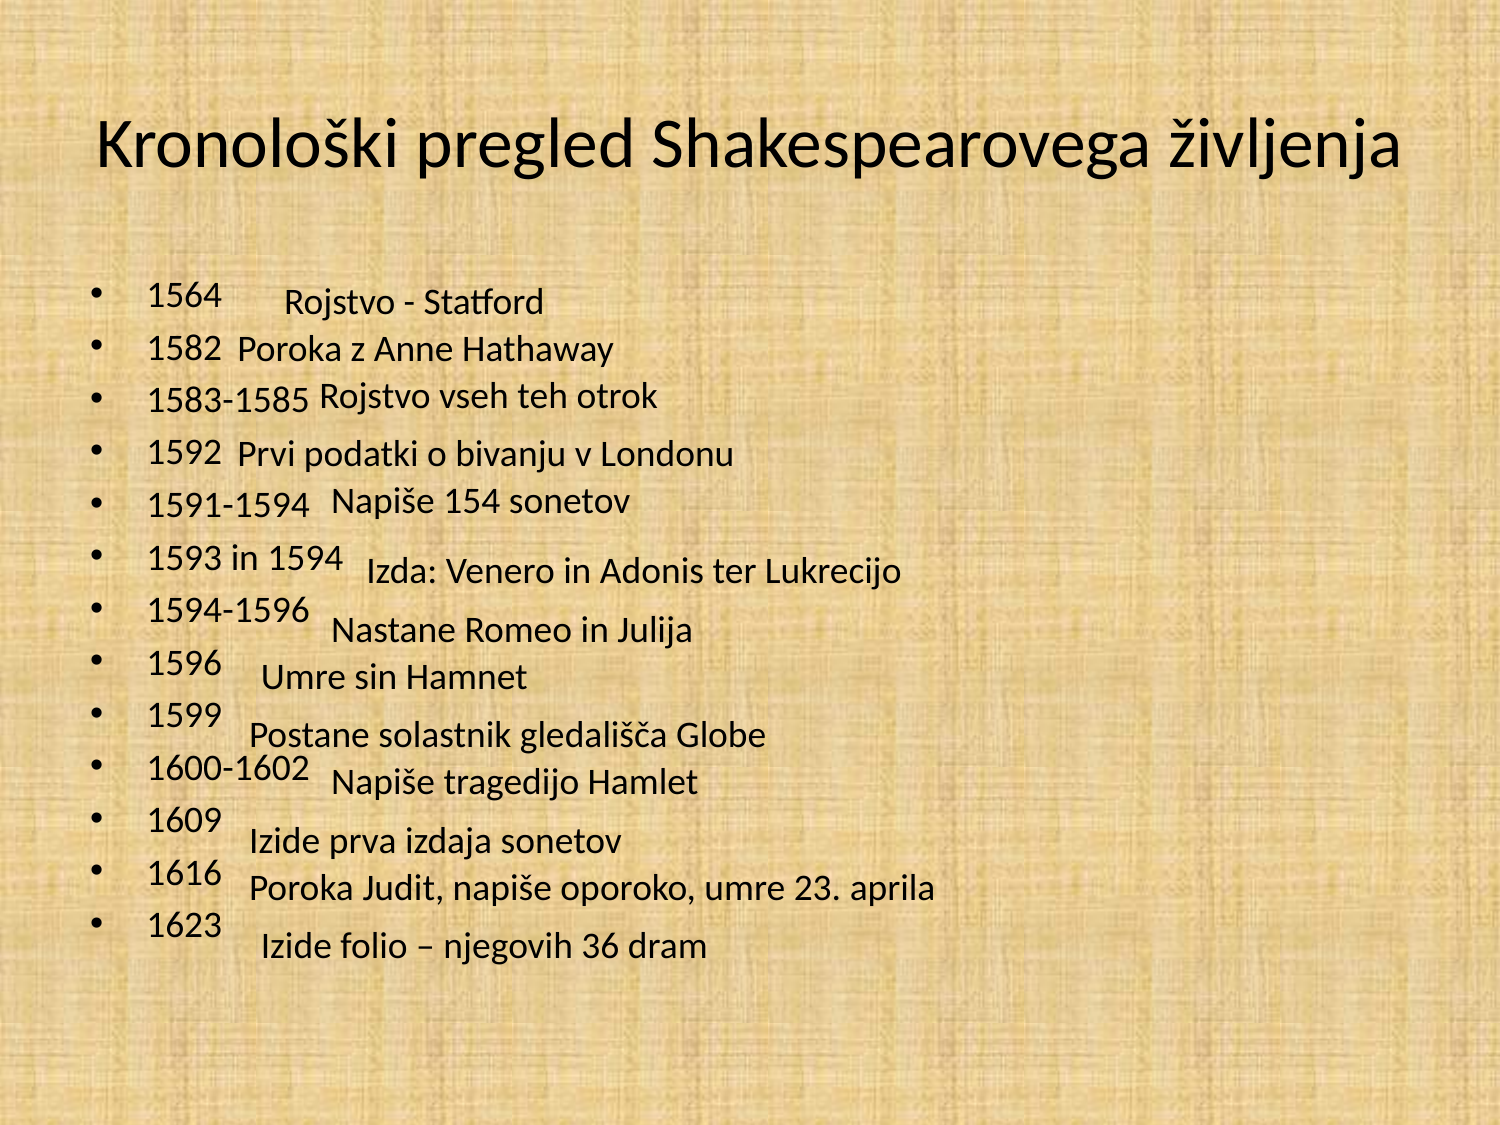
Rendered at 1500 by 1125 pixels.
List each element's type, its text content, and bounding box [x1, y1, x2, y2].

text_box Izide folio – njegovih 36 dram [246, 913, 1430, 974]
text_box Poroka Judit, napiše oporoko, umre 23. aprila [234, 855, 1430, 916]
text_box Izda: Venero in Adonis ter Lukrecijo [351, 538, 1196, 597]
text_box Napiše 154 sonetov [316, 482, 1184, 529]
text_box Poroka z Anne Hathaway [222, 316, 1243, 377]
text_box Nastane Romeo in Julija [316, 597, 1348, 644]
title Kronološki pregled Shakespearovega življenja [75, 45, 1425, 233]
text_box Rojstvo vseh teh otrok [304, 363, 1418, 424]
text_box Umre sin Hamnet [246, 644, 1418, 705]
text_box Rojstvo - Statford [269, 269, 1231, 316]
text_box Izide prva izdaja sonetov [234, 808, 1348, 855]
picture [0, 0, 1500, 1125]
text_box Prvi podatki o bivanju v Londonu [222, 421, 1184, 482]
text_box Napiše tragedijo Hamlet [316, 749, 1301, 808]
list 1564 1582 1583-1585 1592 1591-1594 1593 in 1594 1594-1596 1596 1599 1600-1602 1609 1616 1623 [75, 262, 1425, 1005]
text_box Postane solastnik gledališča Globe [234, 703, 1325, 763]
